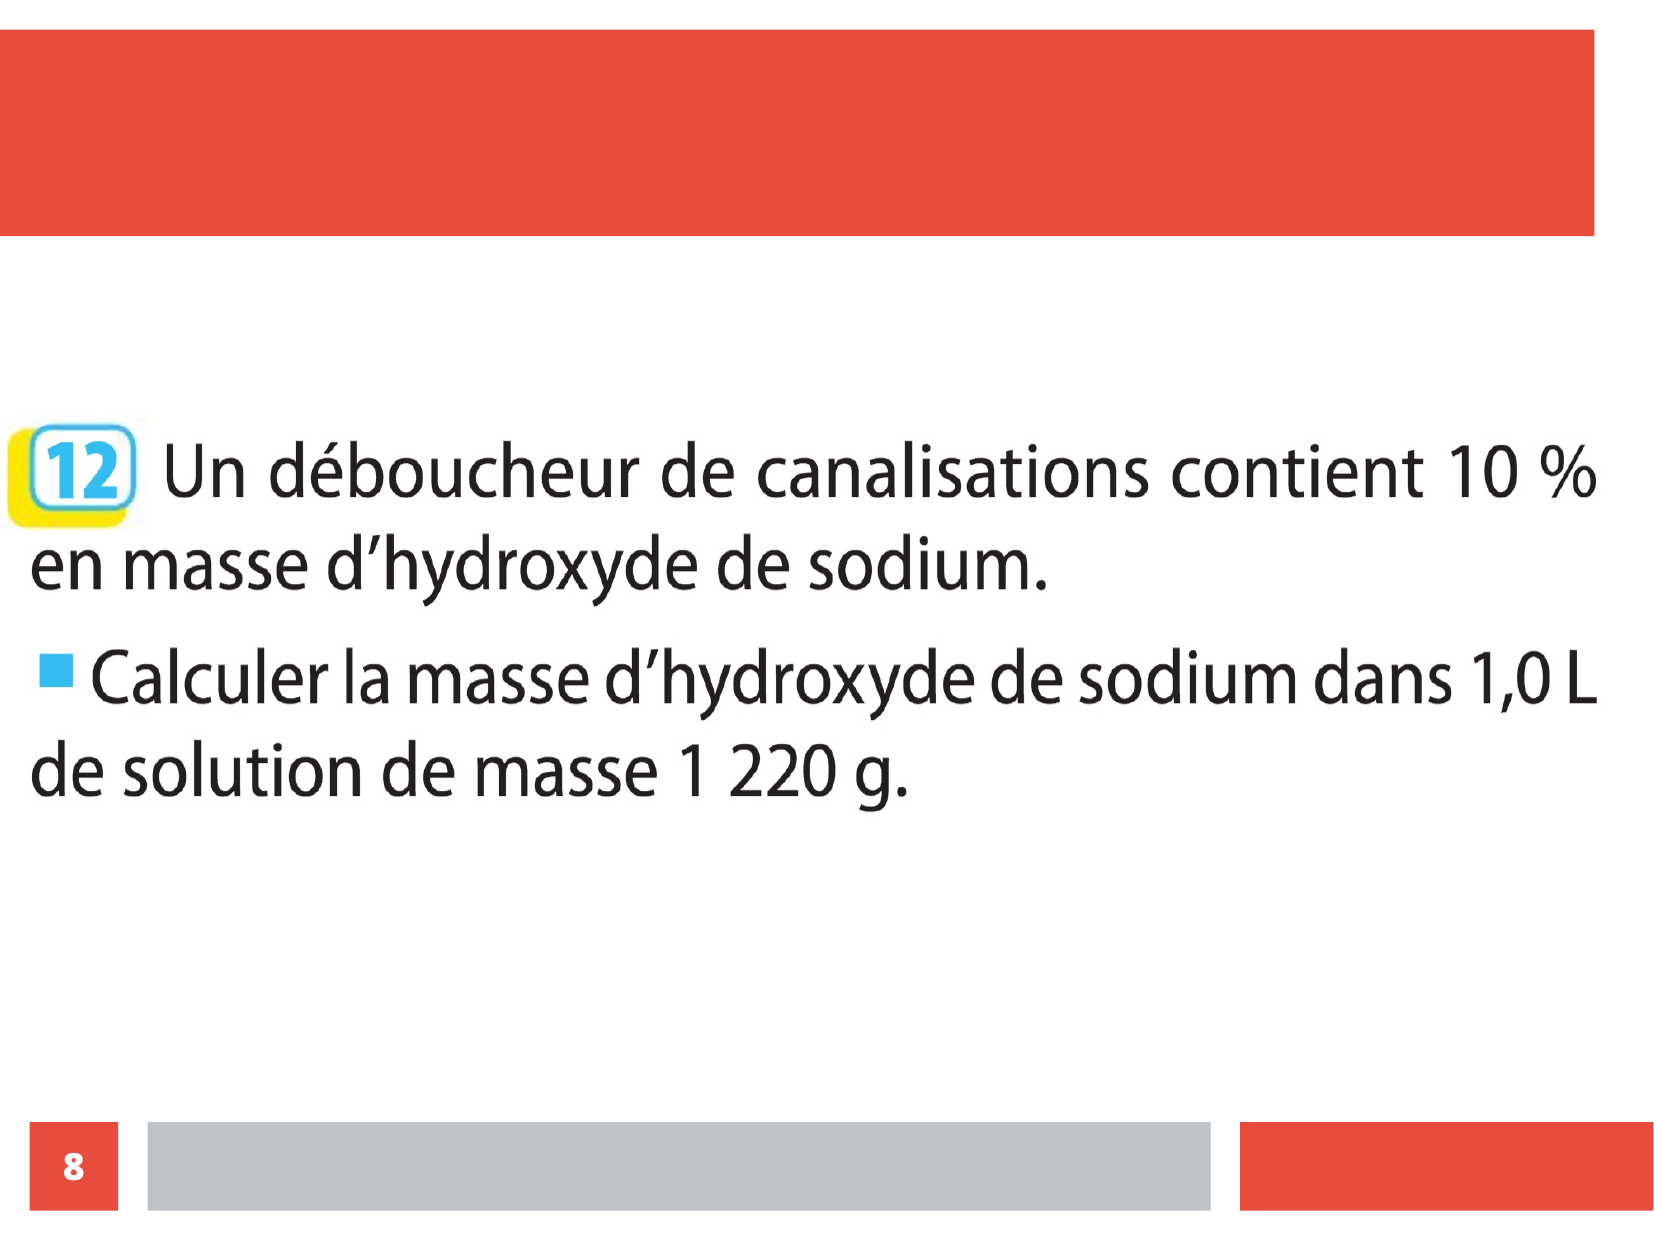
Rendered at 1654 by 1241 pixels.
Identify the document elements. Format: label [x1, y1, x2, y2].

picture [3, 398, 1654, 844]
